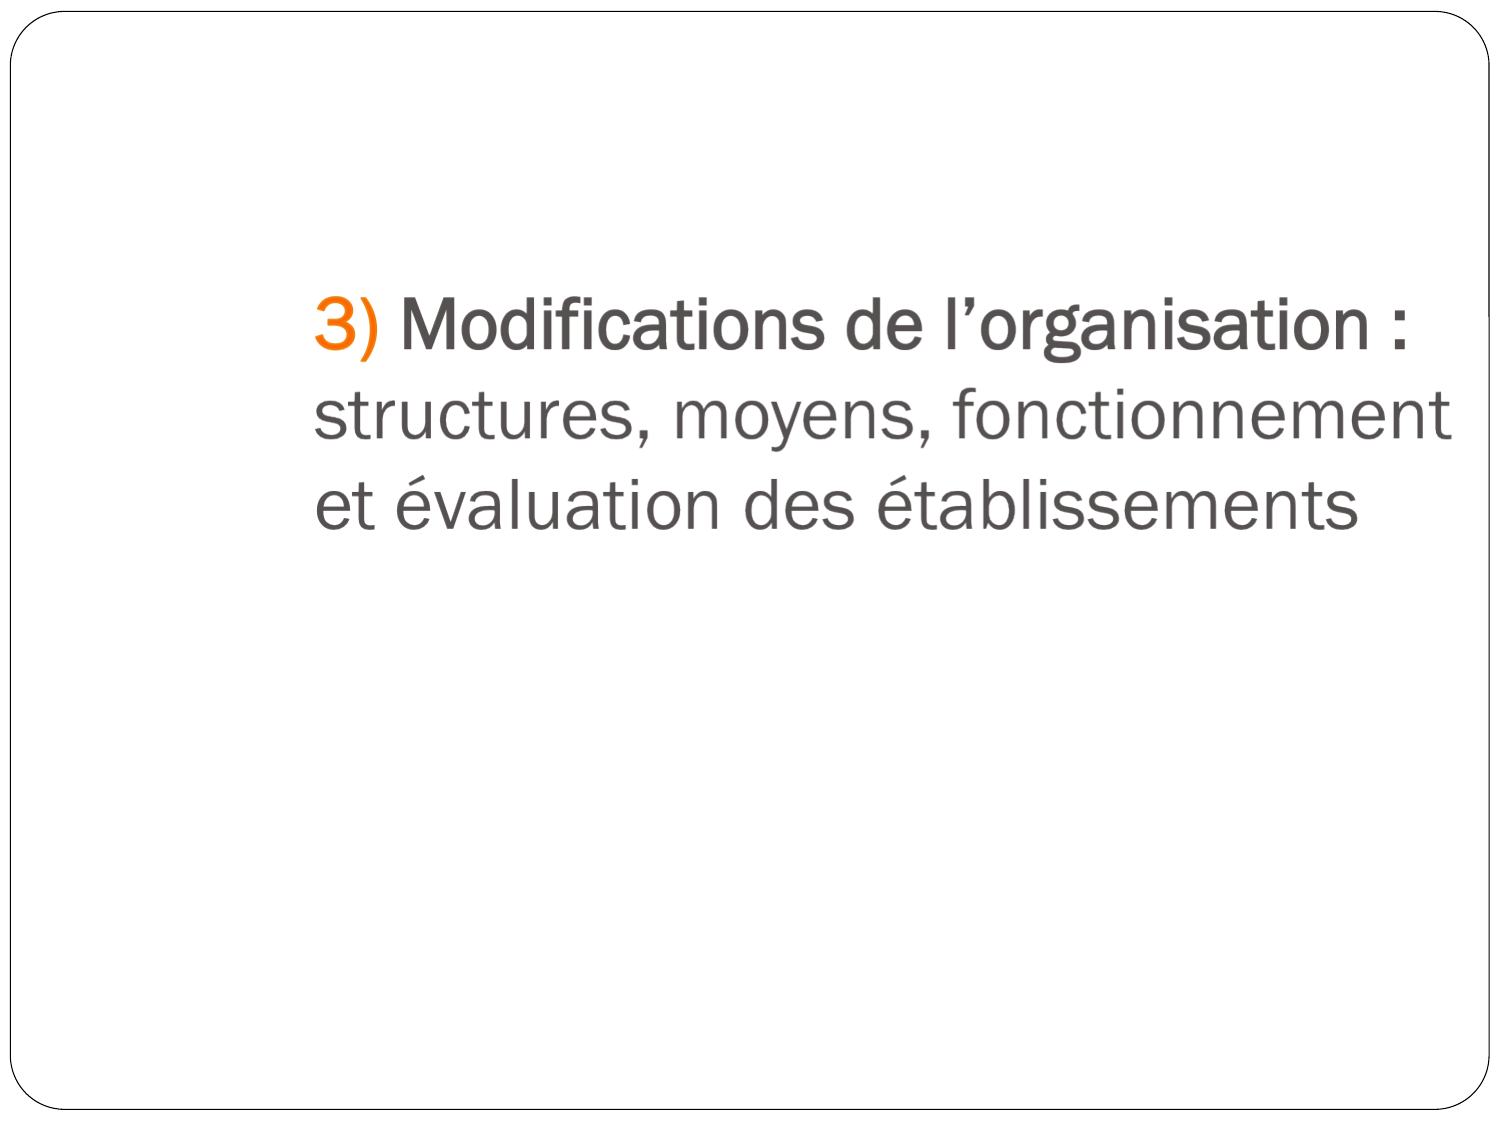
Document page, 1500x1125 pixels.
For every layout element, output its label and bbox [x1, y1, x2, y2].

picture [298, 272, 1500, 560]
